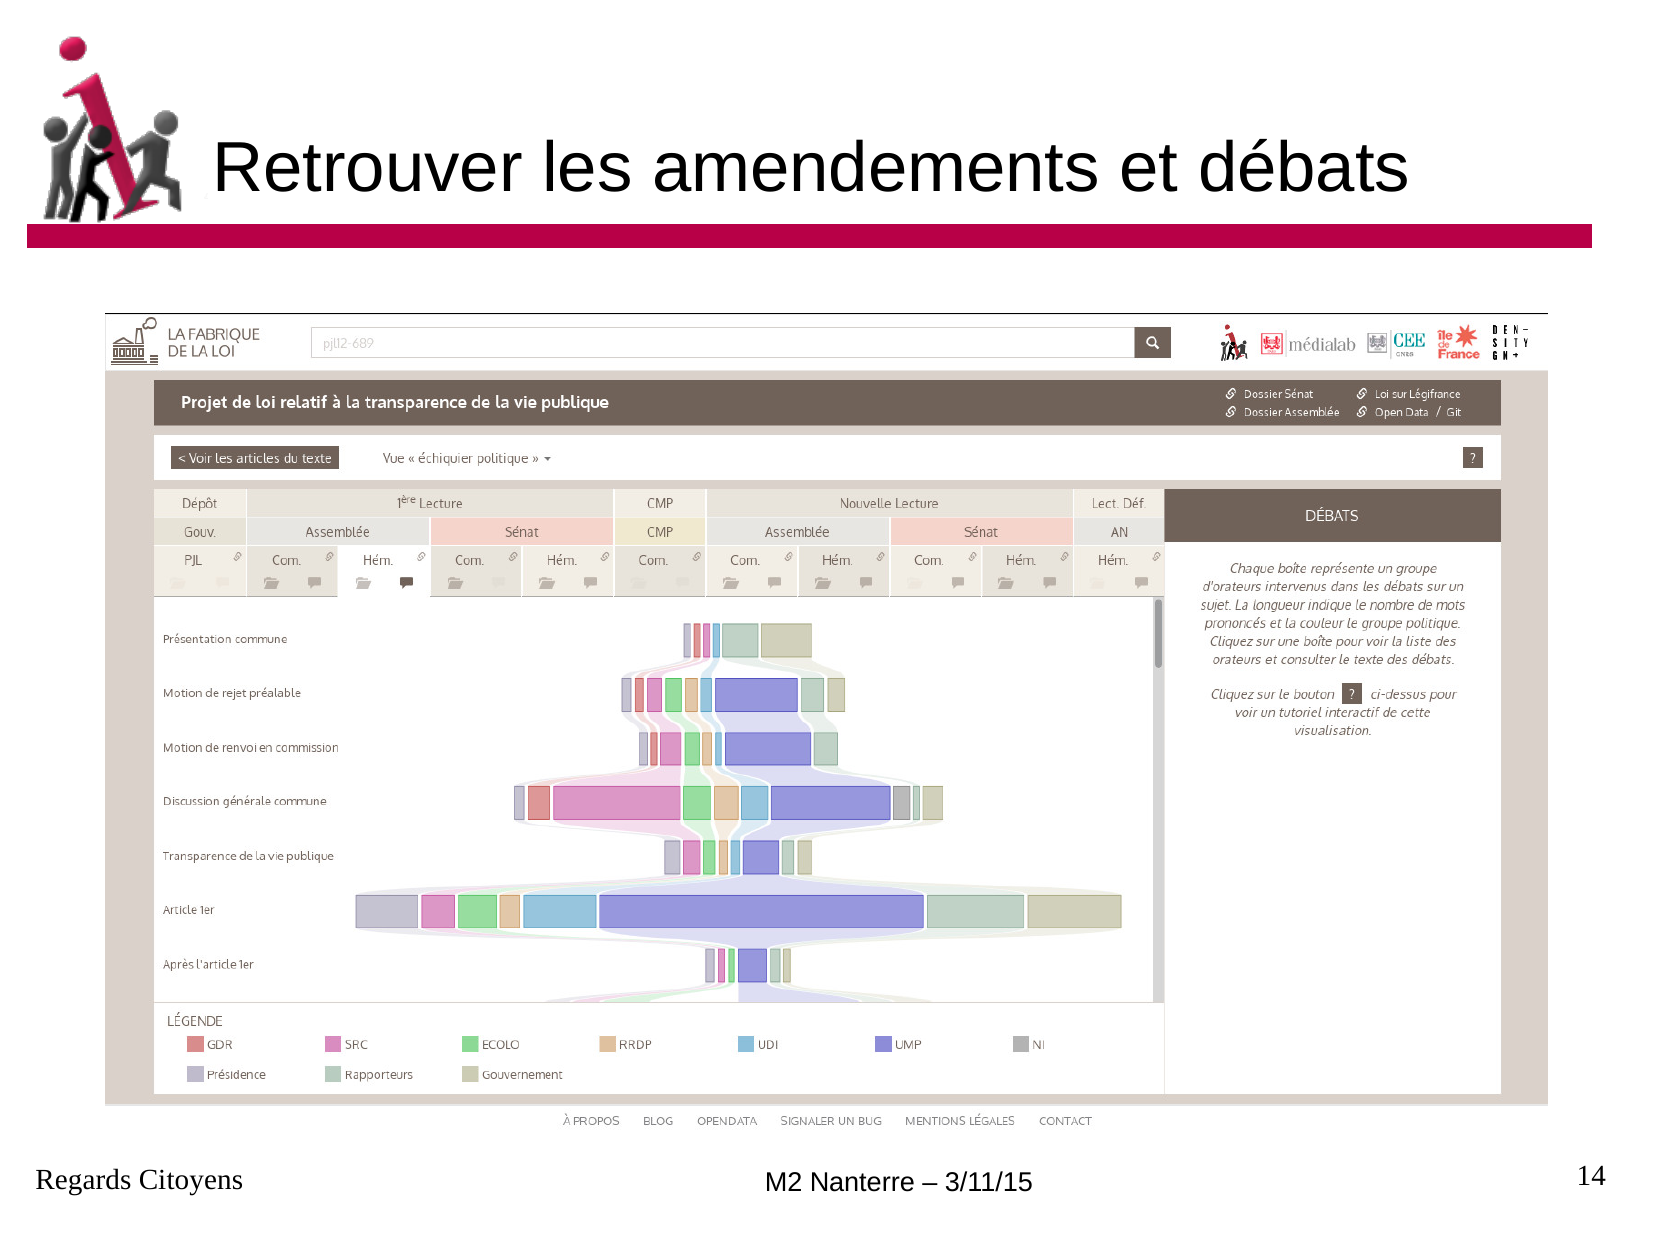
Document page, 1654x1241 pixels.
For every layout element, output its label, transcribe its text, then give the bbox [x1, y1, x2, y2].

picture [27, 31, 208, 224]
title Retrouver les amendements et débats [212, 70, 1647, 264]
picture [105, 313, 1548, 1133]
